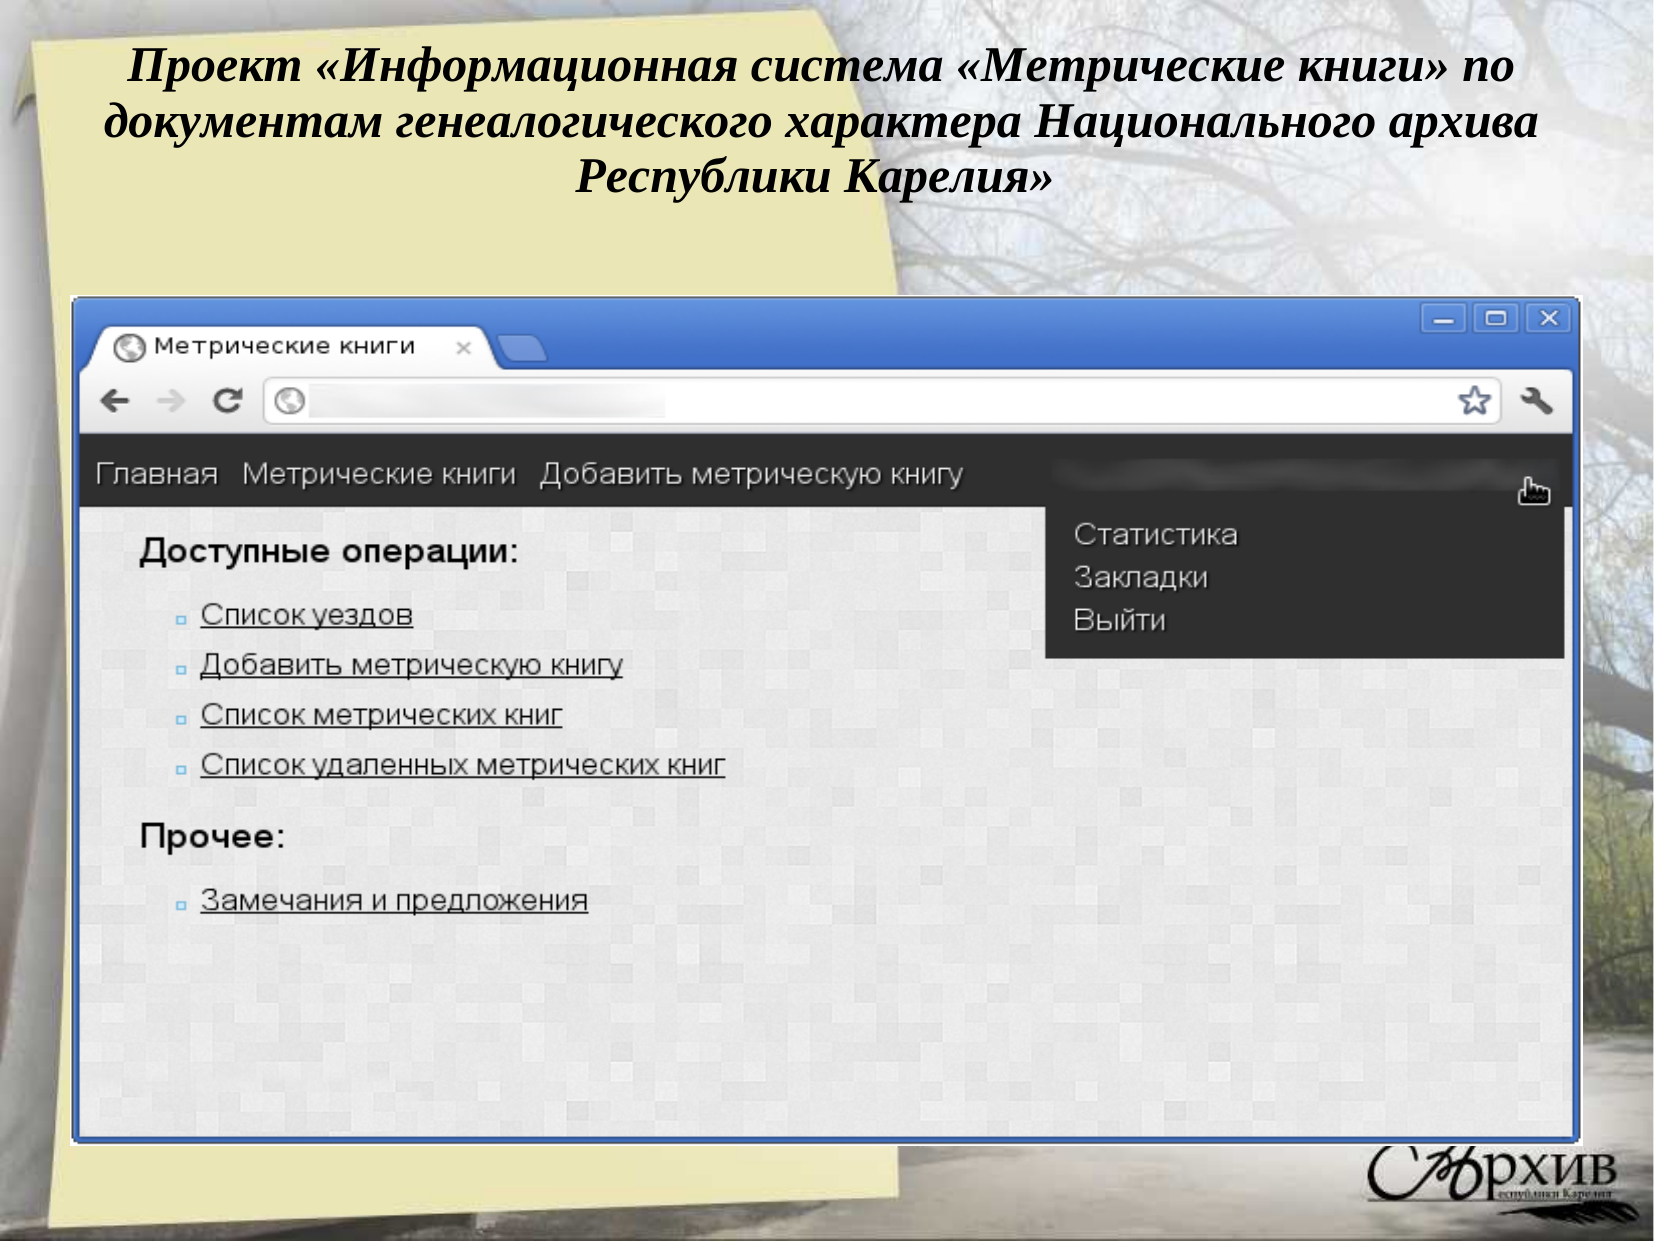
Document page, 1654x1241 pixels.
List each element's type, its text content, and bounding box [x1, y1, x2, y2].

text_box Проект «Информационная система «Метрические книги» по документам генеалогического характера Национального архива Республики Карелия» [23, 29, 1619, 237]
picture [0, 0, 1654, 1241]
